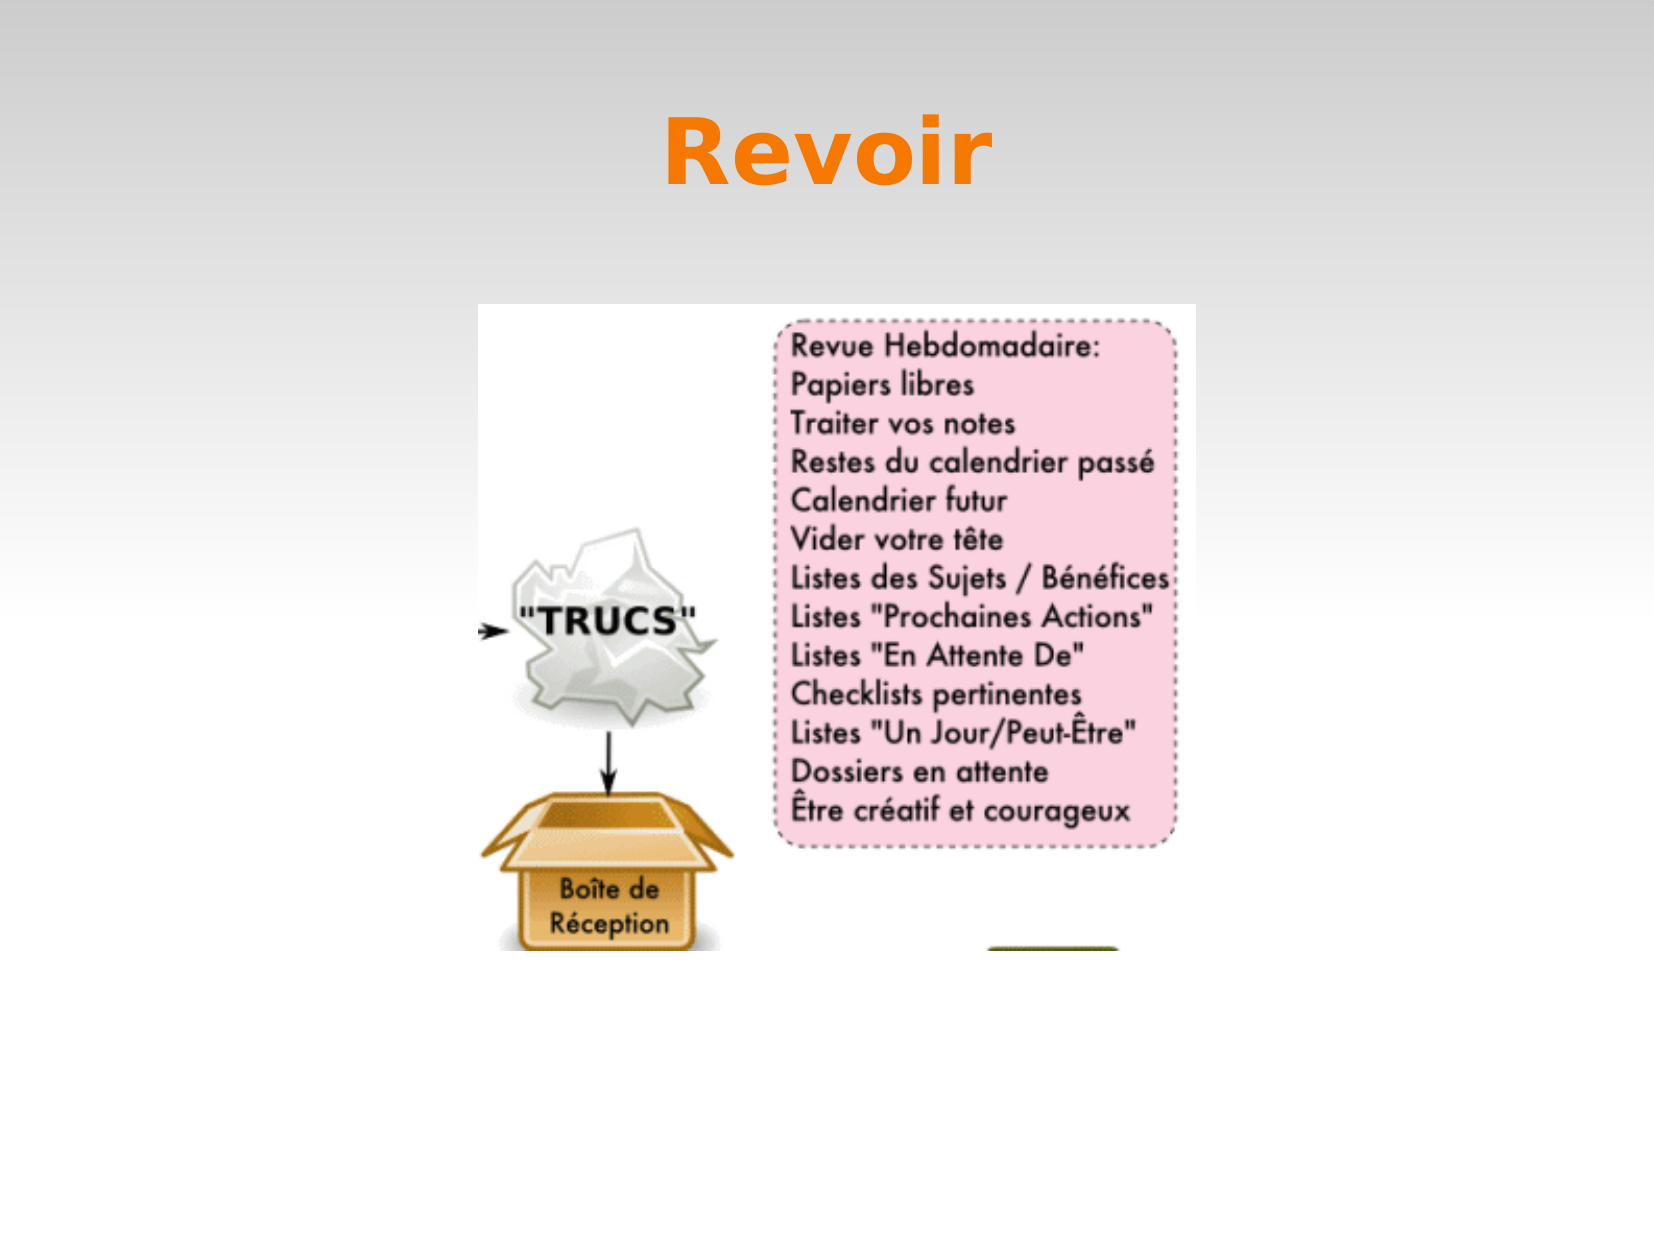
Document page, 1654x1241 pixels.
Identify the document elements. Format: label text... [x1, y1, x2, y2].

title Revoir [82, 49, 1571, 257]
subtitle [82, 290, 1571, 1109]
picture [478, 304, 1196, 951]
